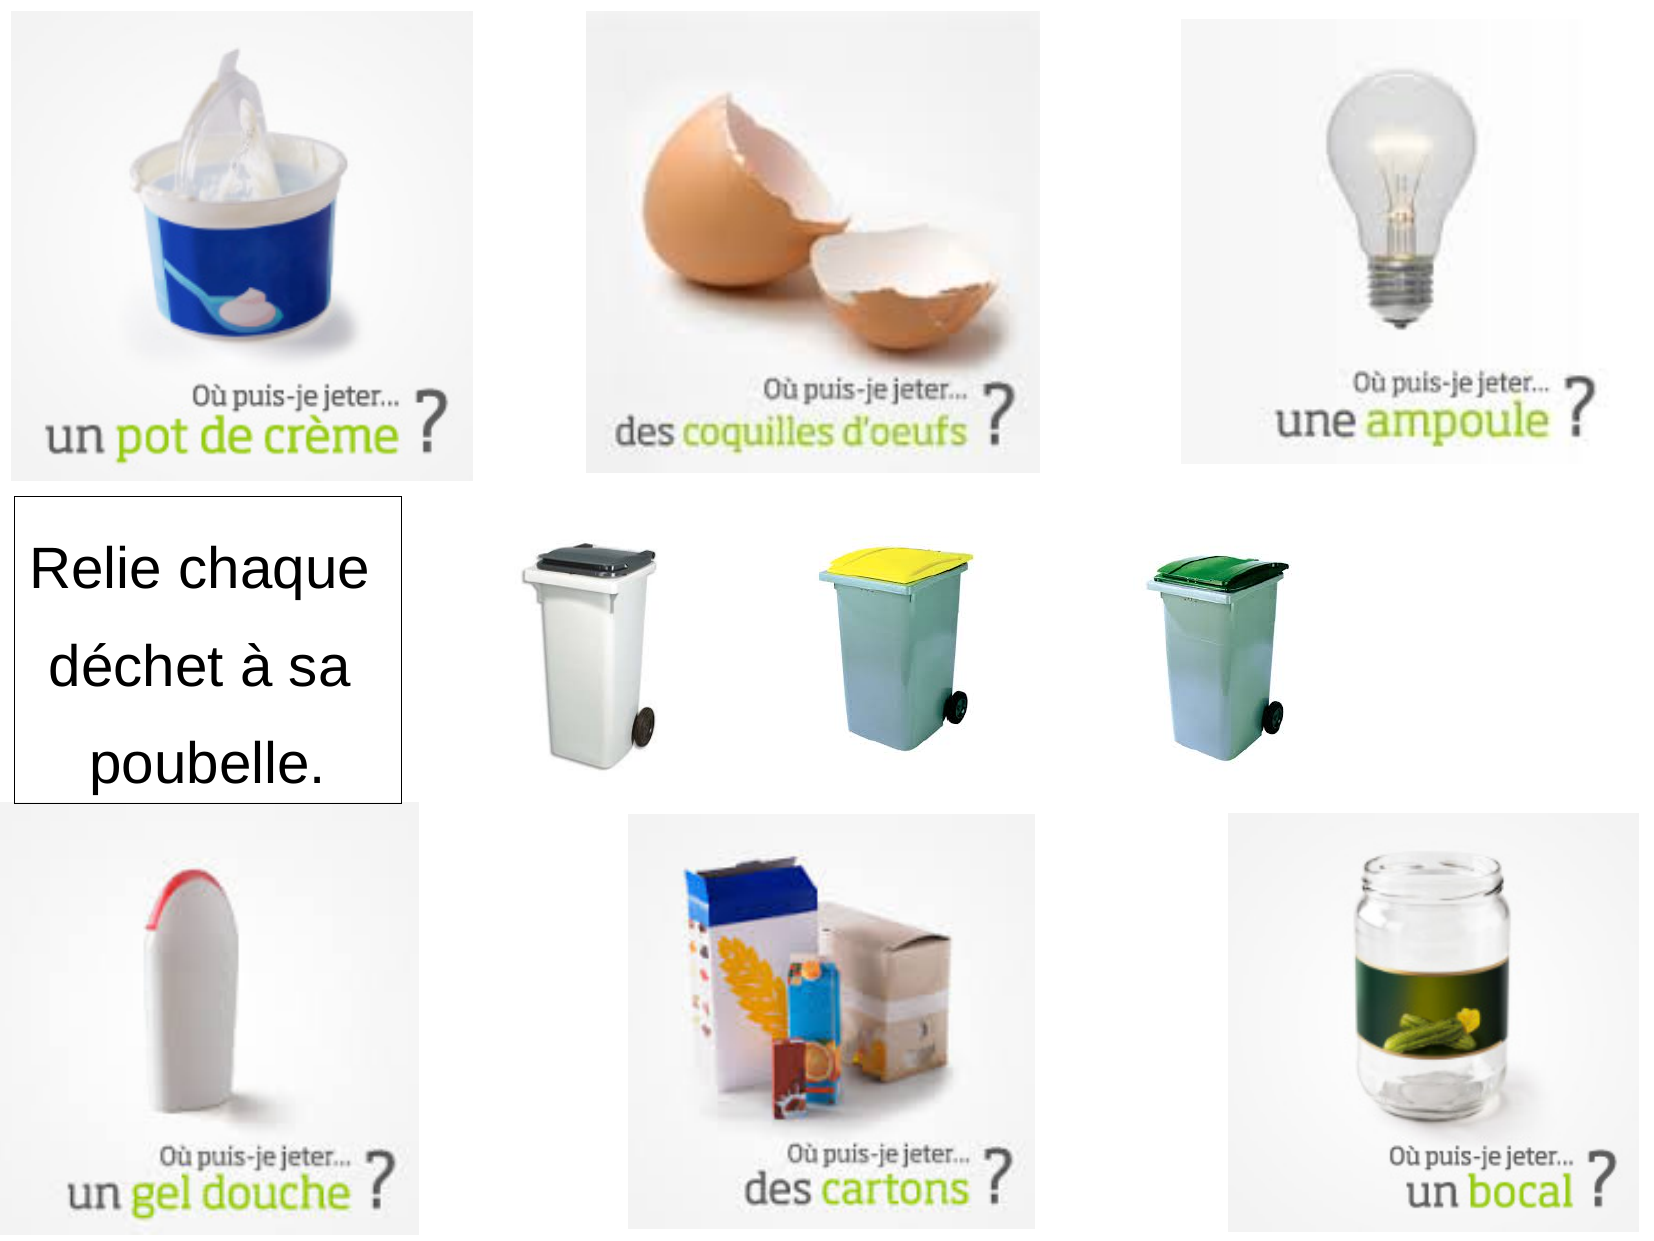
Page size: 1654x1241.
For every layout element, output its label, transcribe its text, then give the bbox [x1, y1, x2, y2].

picture [628, 814, 1035, 1229]
picture [1228, 813, 1639, 1232]
picture [0, 802, 419, 1235]
text_box Relie chaque déchet à sa poubelle. [14, 496, 402, 770]
picture [586, 11, 1040, 473]
picture [1133, 531, 1312, 779]
picture [11, 11, 473, 481]
picture [803, 521, 997, 768]
picture [472, 531, 709, 780]
picture [1181, 19, 1619, 465]
